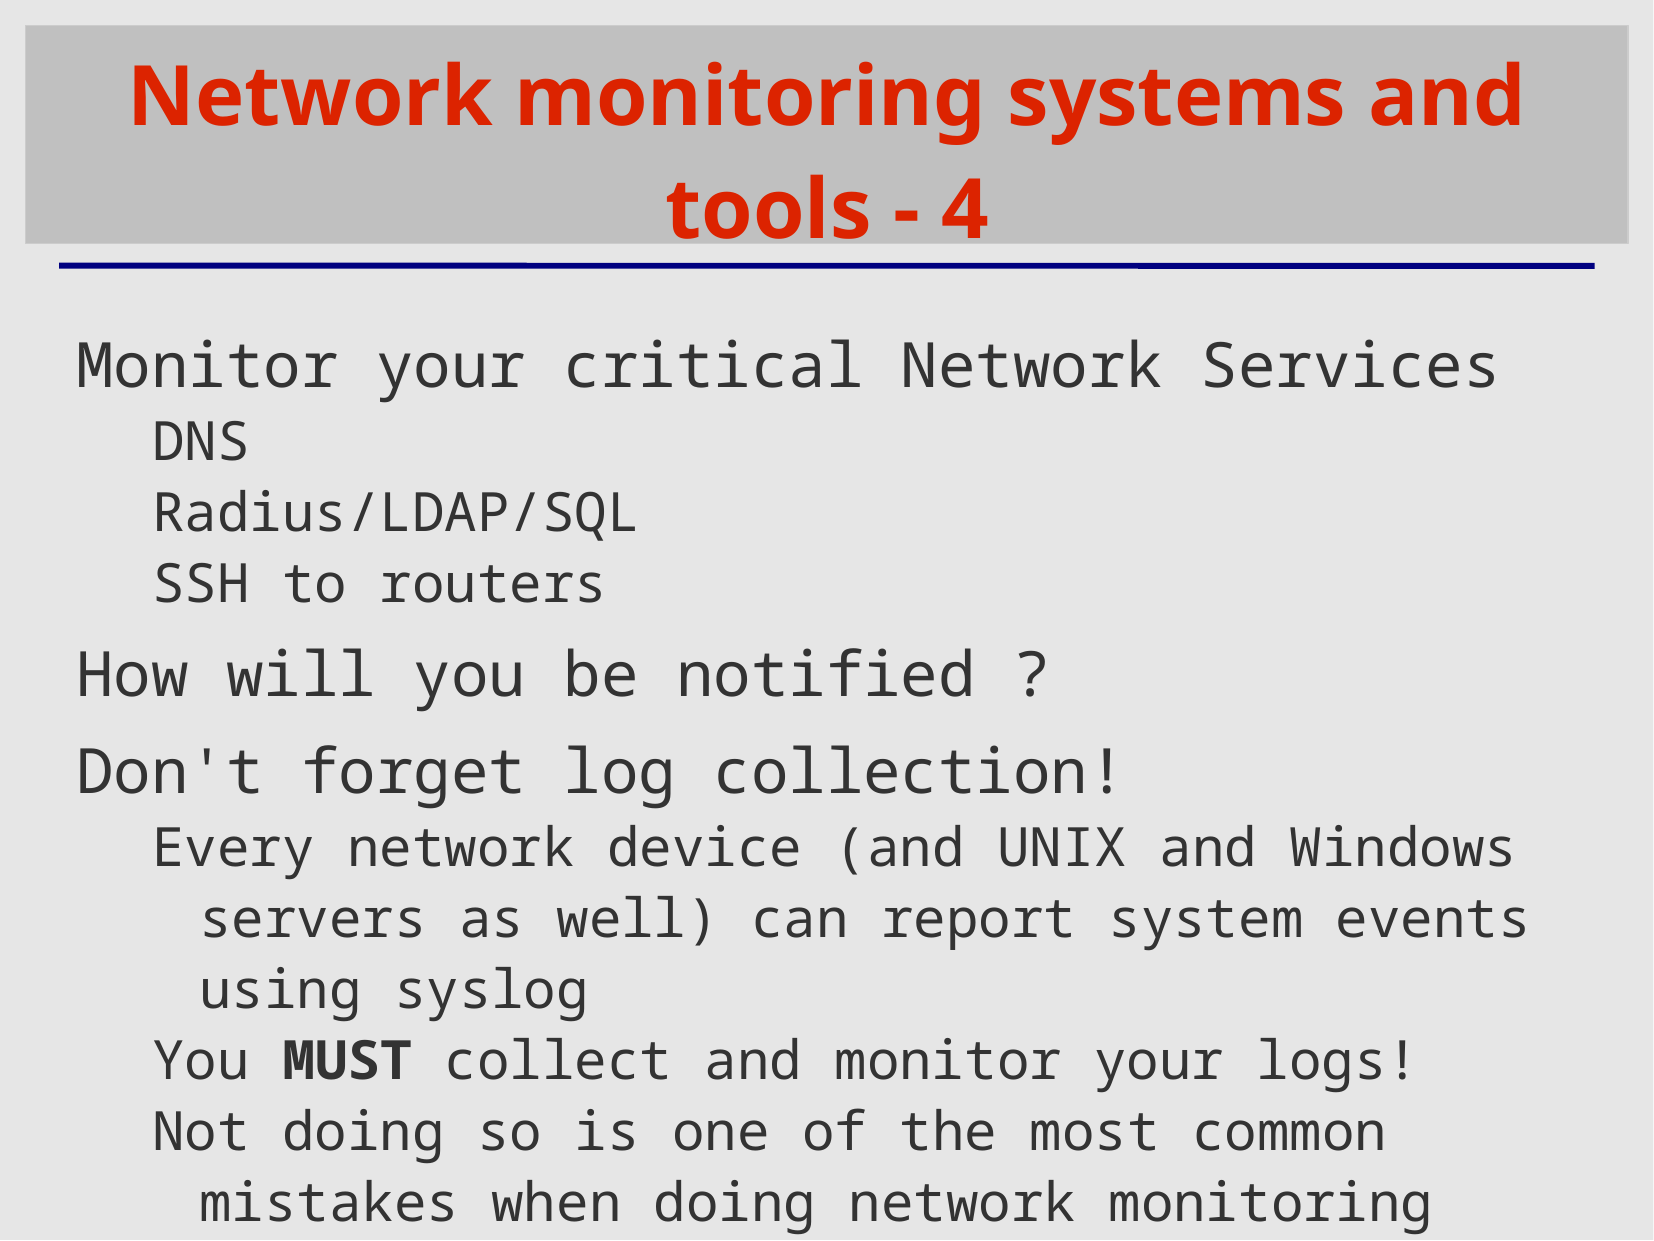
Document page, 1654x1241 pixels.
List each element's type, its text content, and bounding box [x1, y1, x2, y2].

list Monitor your critical Network Services DNS Radius/LDAP/SQL SSH to routers How will you be notified ? Don't forget log collection! Every network device (and UNIX and Windows servers as well) can report system events using syslog You MUST collect and monitor your logs! Not doing so is one of the most common mistakes when doing network monitoring [59, 322, 1595, 1132]
title Network monitoring systems and tools - 4 [121, 46, 1534, 254]
